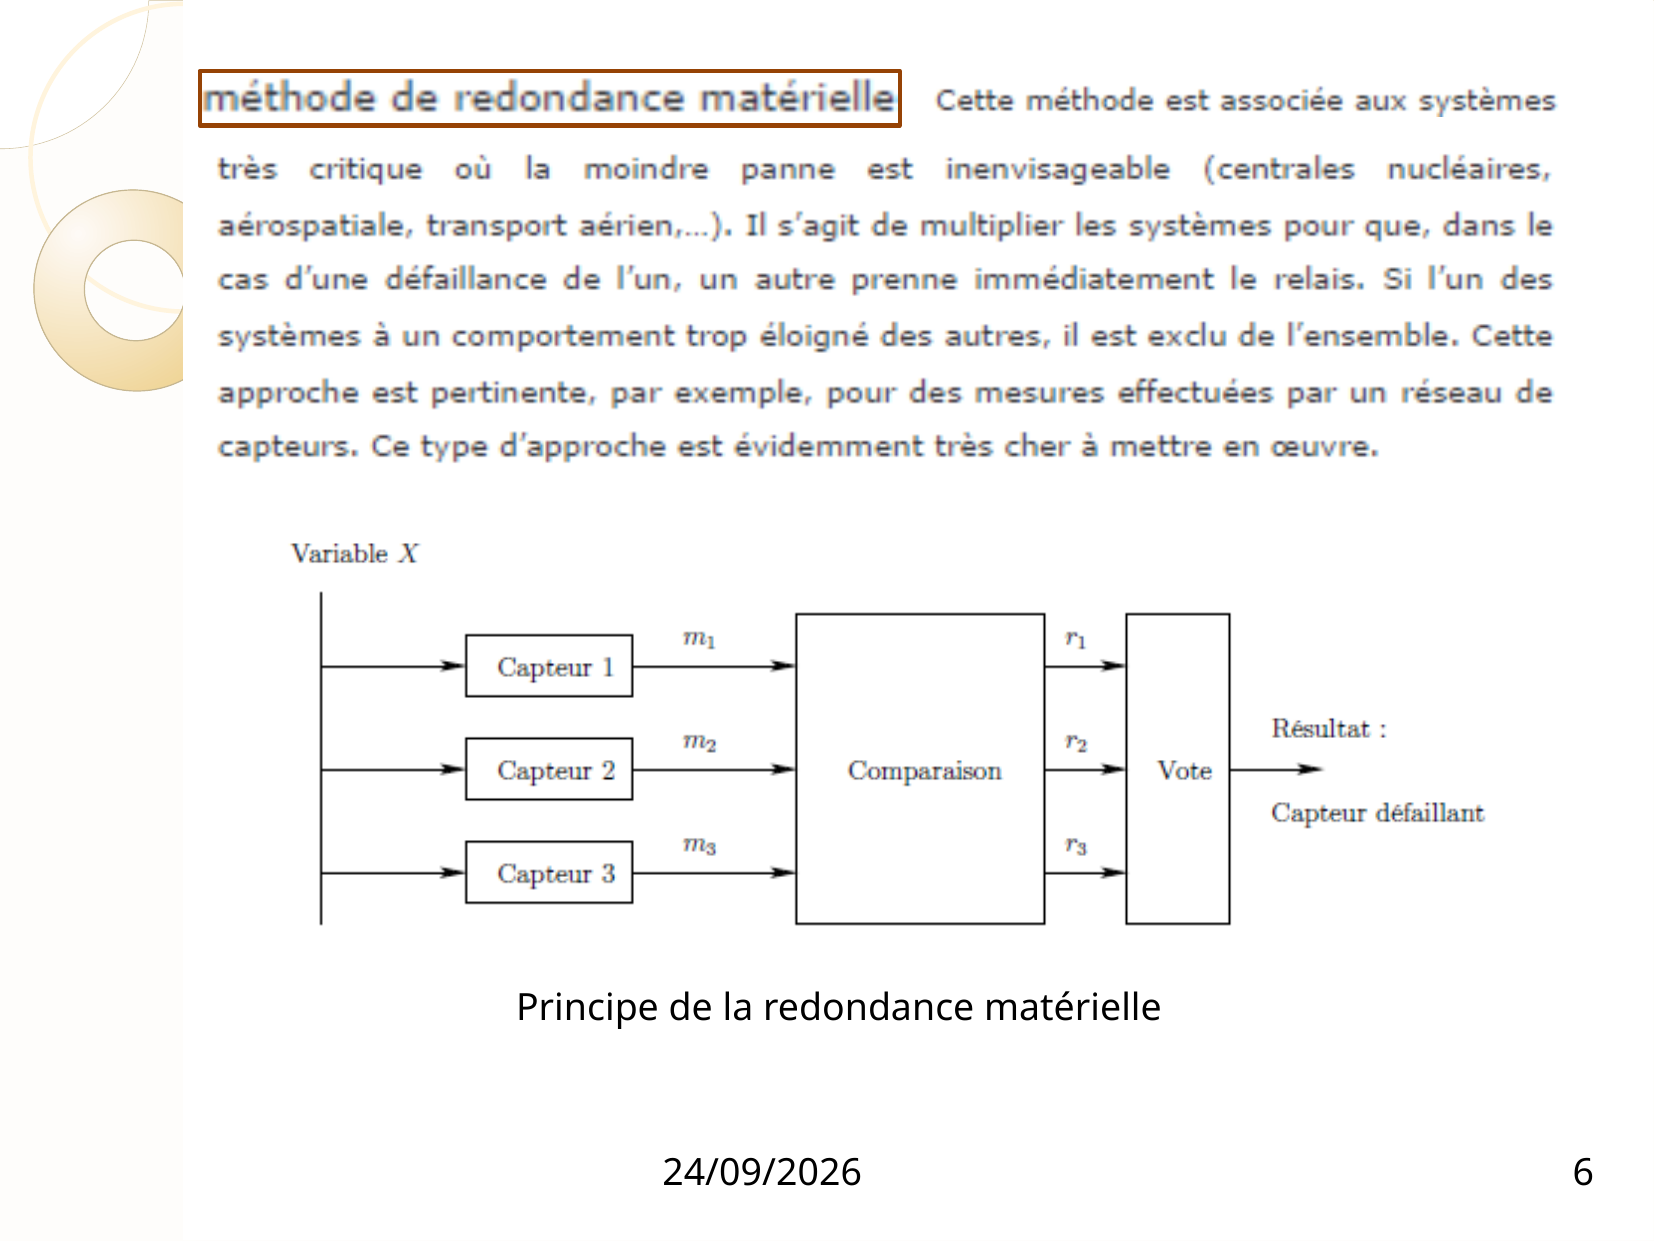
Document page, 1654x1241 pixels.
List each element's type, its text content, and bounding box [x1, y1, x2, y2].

picture [226, 502, 1597, 976]
text_box Principe de la redondance matérielle [501, 975, 1178, 1036]
picture [201, 138, 1567, 481]
picture [201, 73, 898, 124]
picture [930, 79, 1567, 117]
slide_number 02/07/2018 [647, 1140, 1034, 1227]
slide_number <numéro> [1557, 1140, 1641, 1227]
